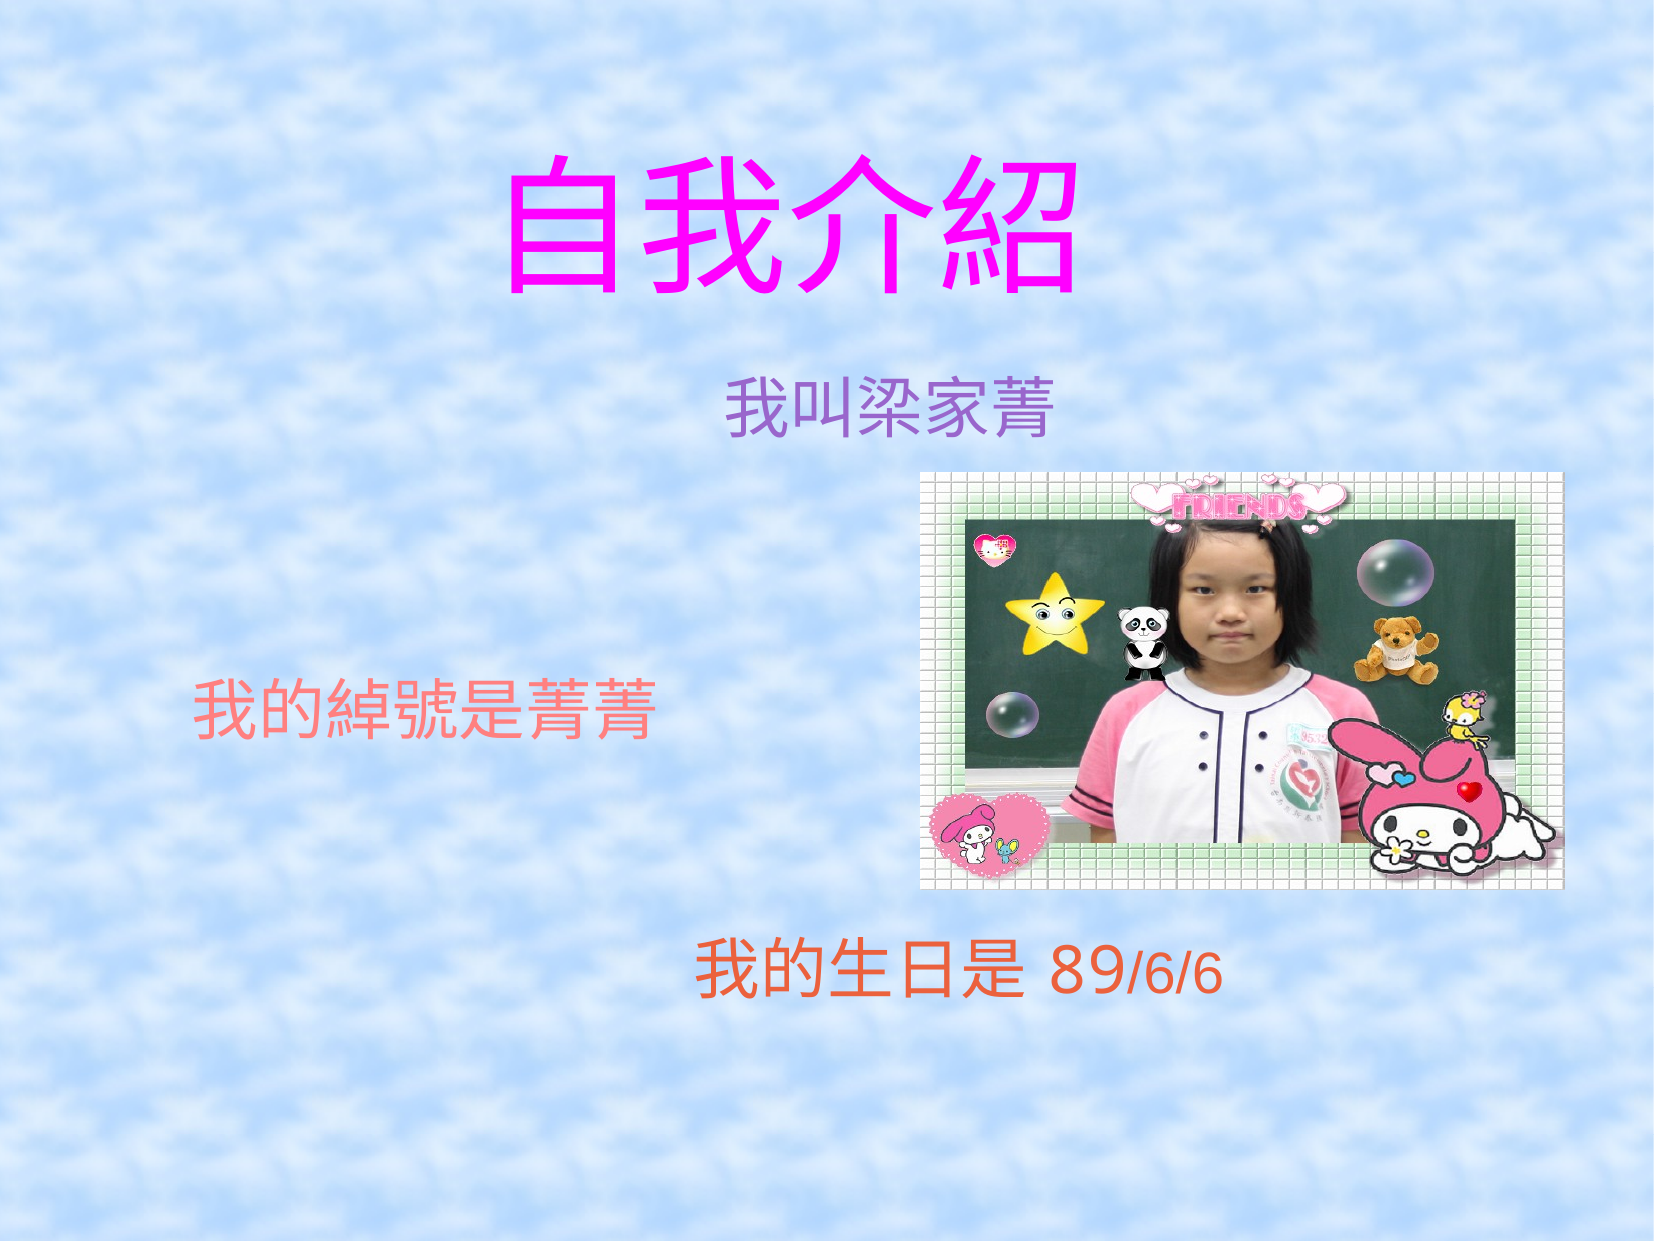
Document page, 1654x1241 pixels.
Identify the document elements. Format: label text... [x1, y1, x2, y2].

text_box 我的生日是89/6/6 [679, 909, 1270, 1004]
text_box 我的綽號是菁菁 [177, 649, 709, 745]
picture [0, 0, 1654, 1241]
text_box 我叫梁家菁 [708, 348, 1359, 443]
text_box 自我介紹 [472, 100, 1182, 296]
